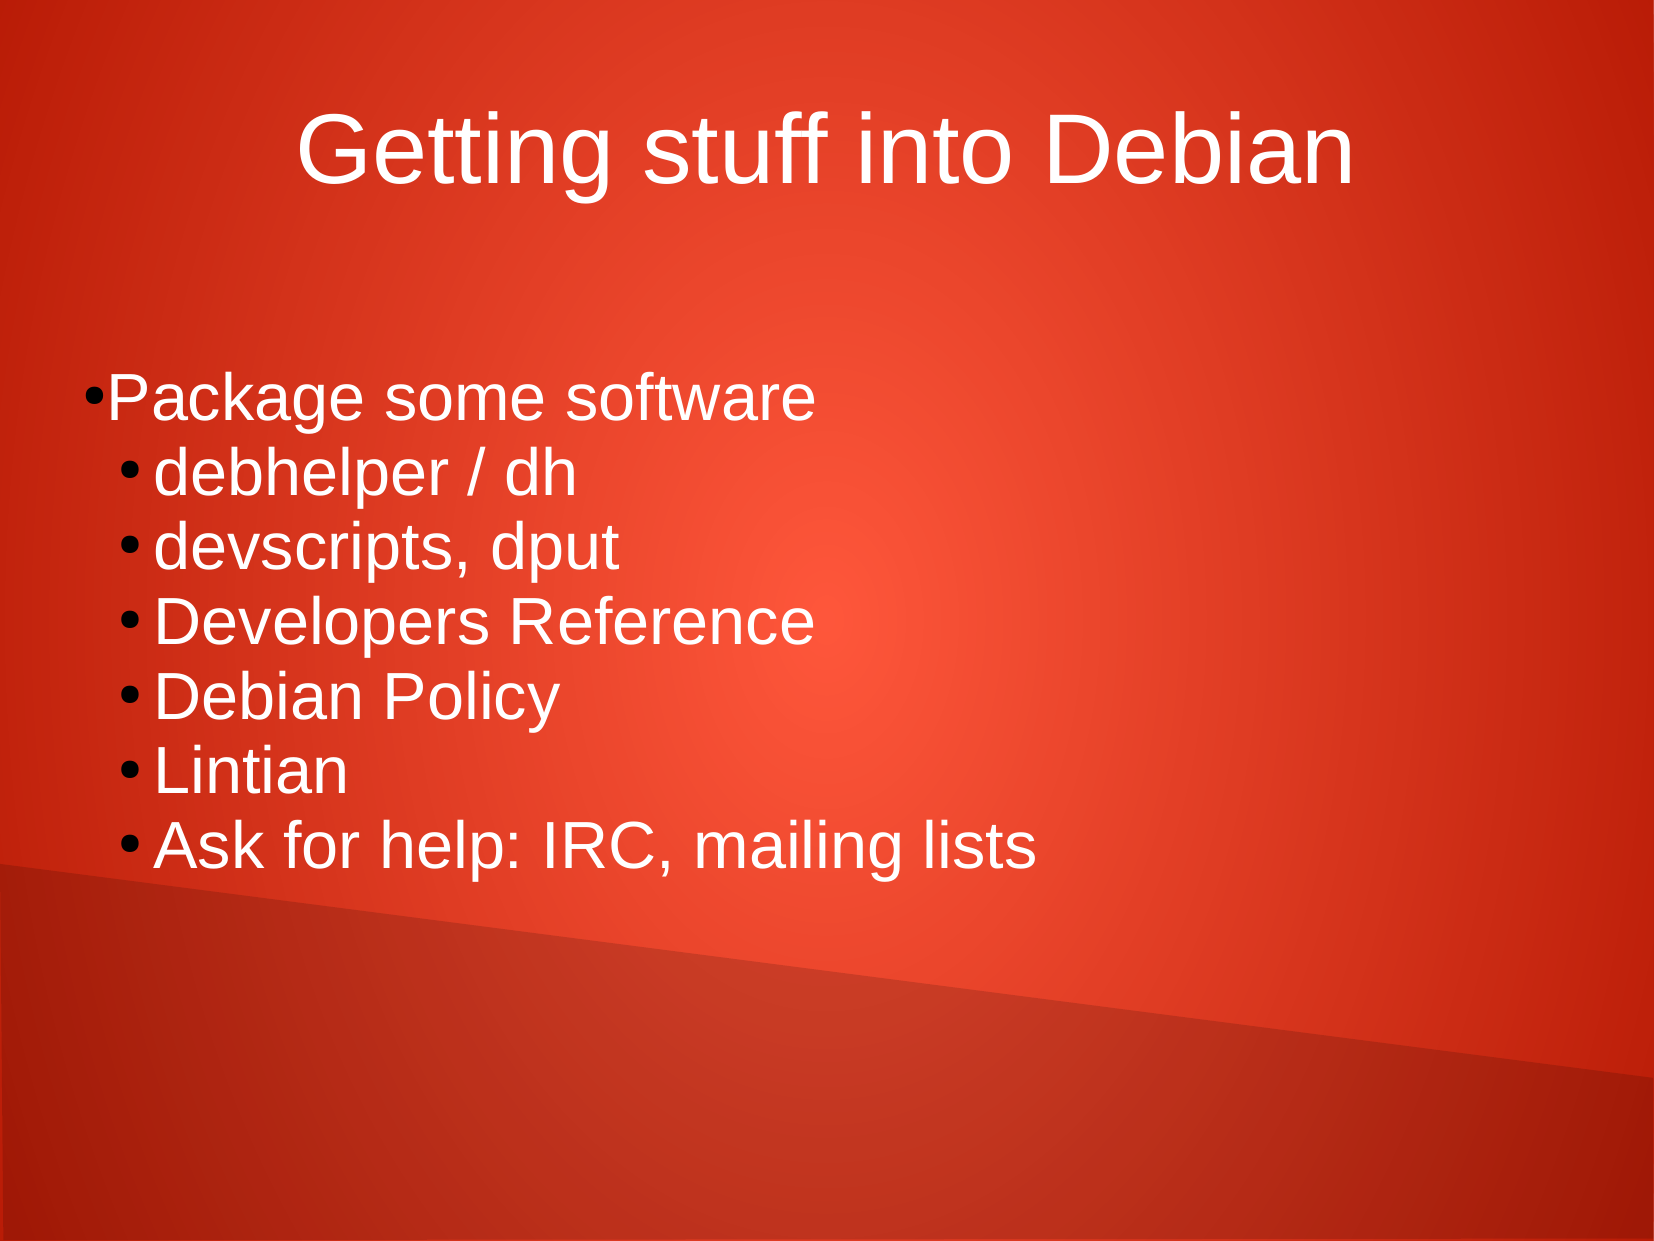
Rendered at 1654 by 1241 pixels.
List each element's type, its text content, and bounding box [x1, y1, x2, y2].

subtitle Package some software debhelper / dh devscripts, dput Developers Reference Debian Policy Lintian Ask for help: IRC, mailing lists [82, 299, 1571, 1019]
title Getting stuff into Debian [82, 47, 1571, 252]
